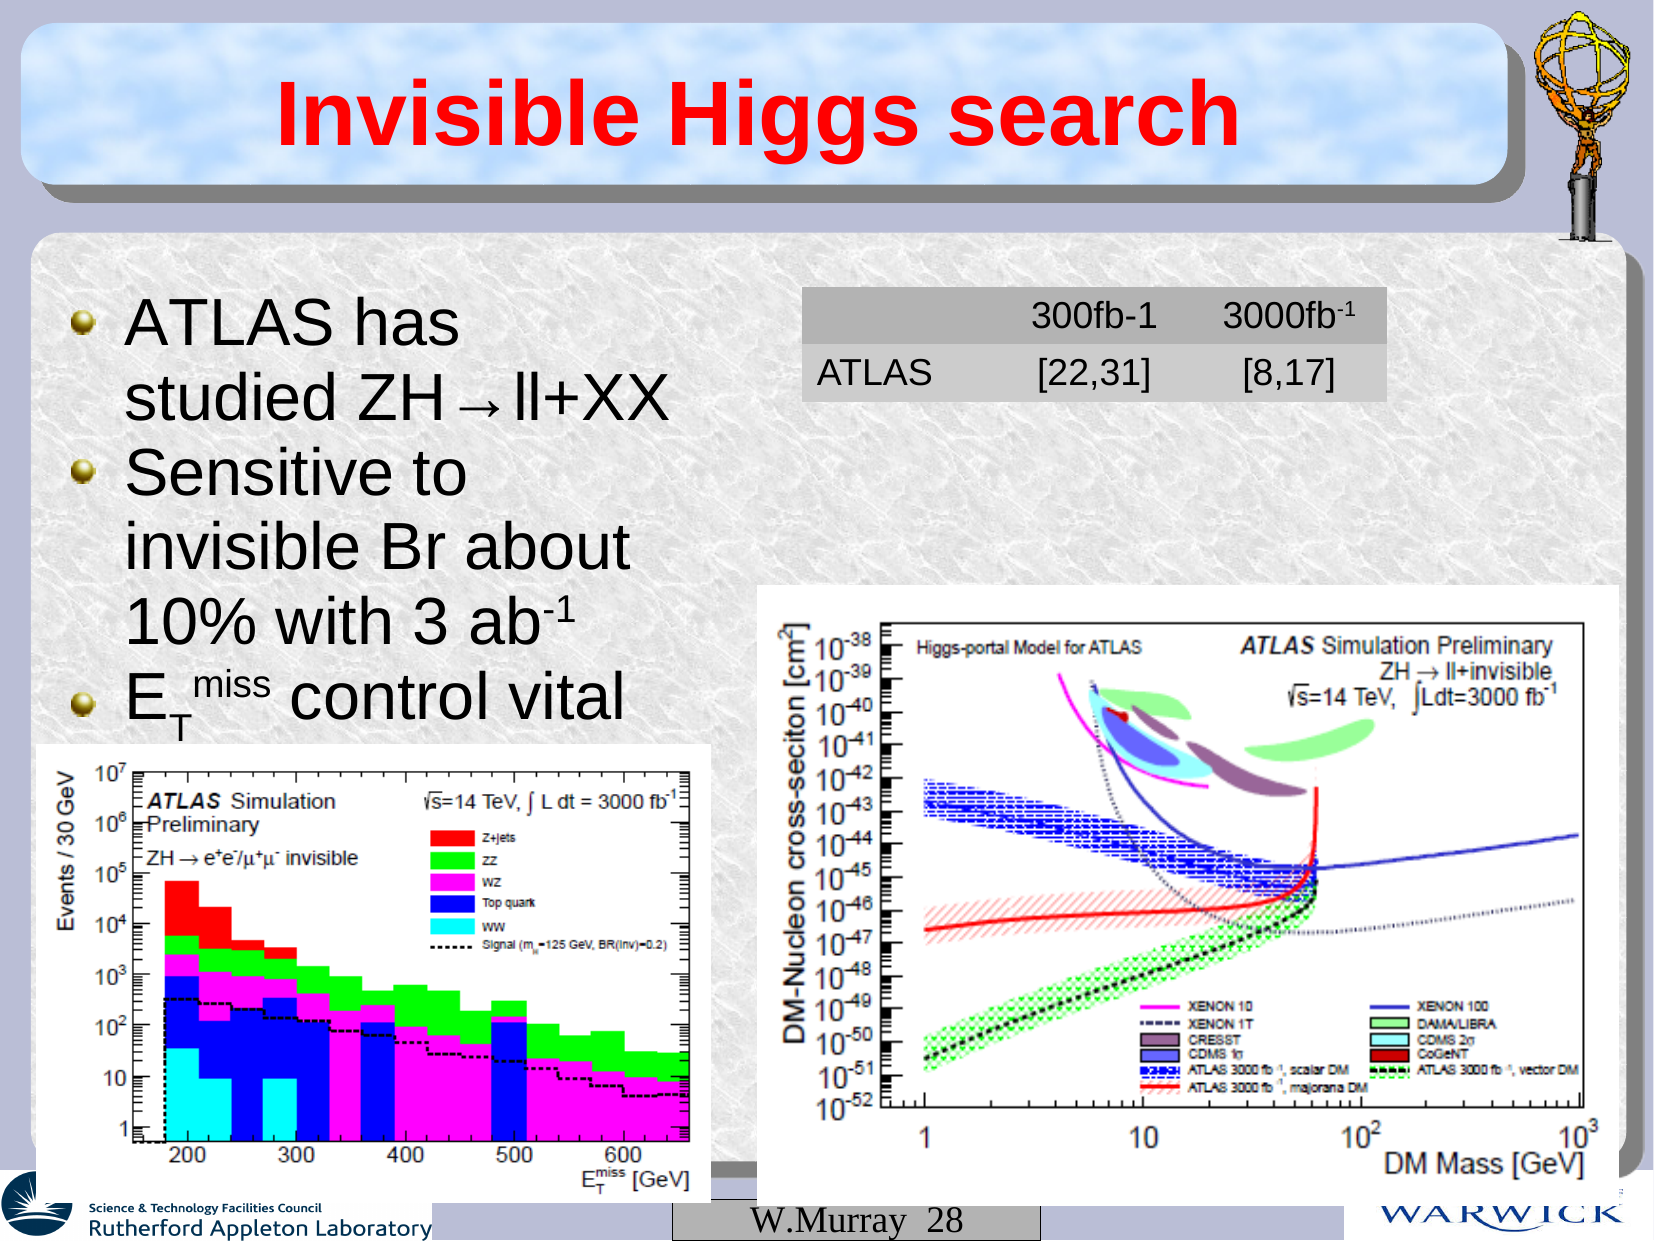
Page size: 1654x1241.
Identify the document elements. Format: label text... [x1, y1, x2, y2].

table_header 300fb-1 [997, 287, 1192, 344]
table_cell [22,31] [997, 344, 1192, 402]
table_header [802, 287, 997, 344]
table_header 3000fb-1 [1192, 287, 1387, 344]
table_cell [8,17] [1192, 344, 1387, 402]
list ATLAS has studied ZH→ll+XX Sensitive to invisible Br about 10% with 3 ab-1 ETmiss control vital [53, 285, 694, 744]
title Invisible Higgs search [29, 39, 1489, 190]
picture [20, 22, 1508, 181]
table_cell ATLAS [802, 344, 997, 402]
picture [0, 0, 1654, 1241]
